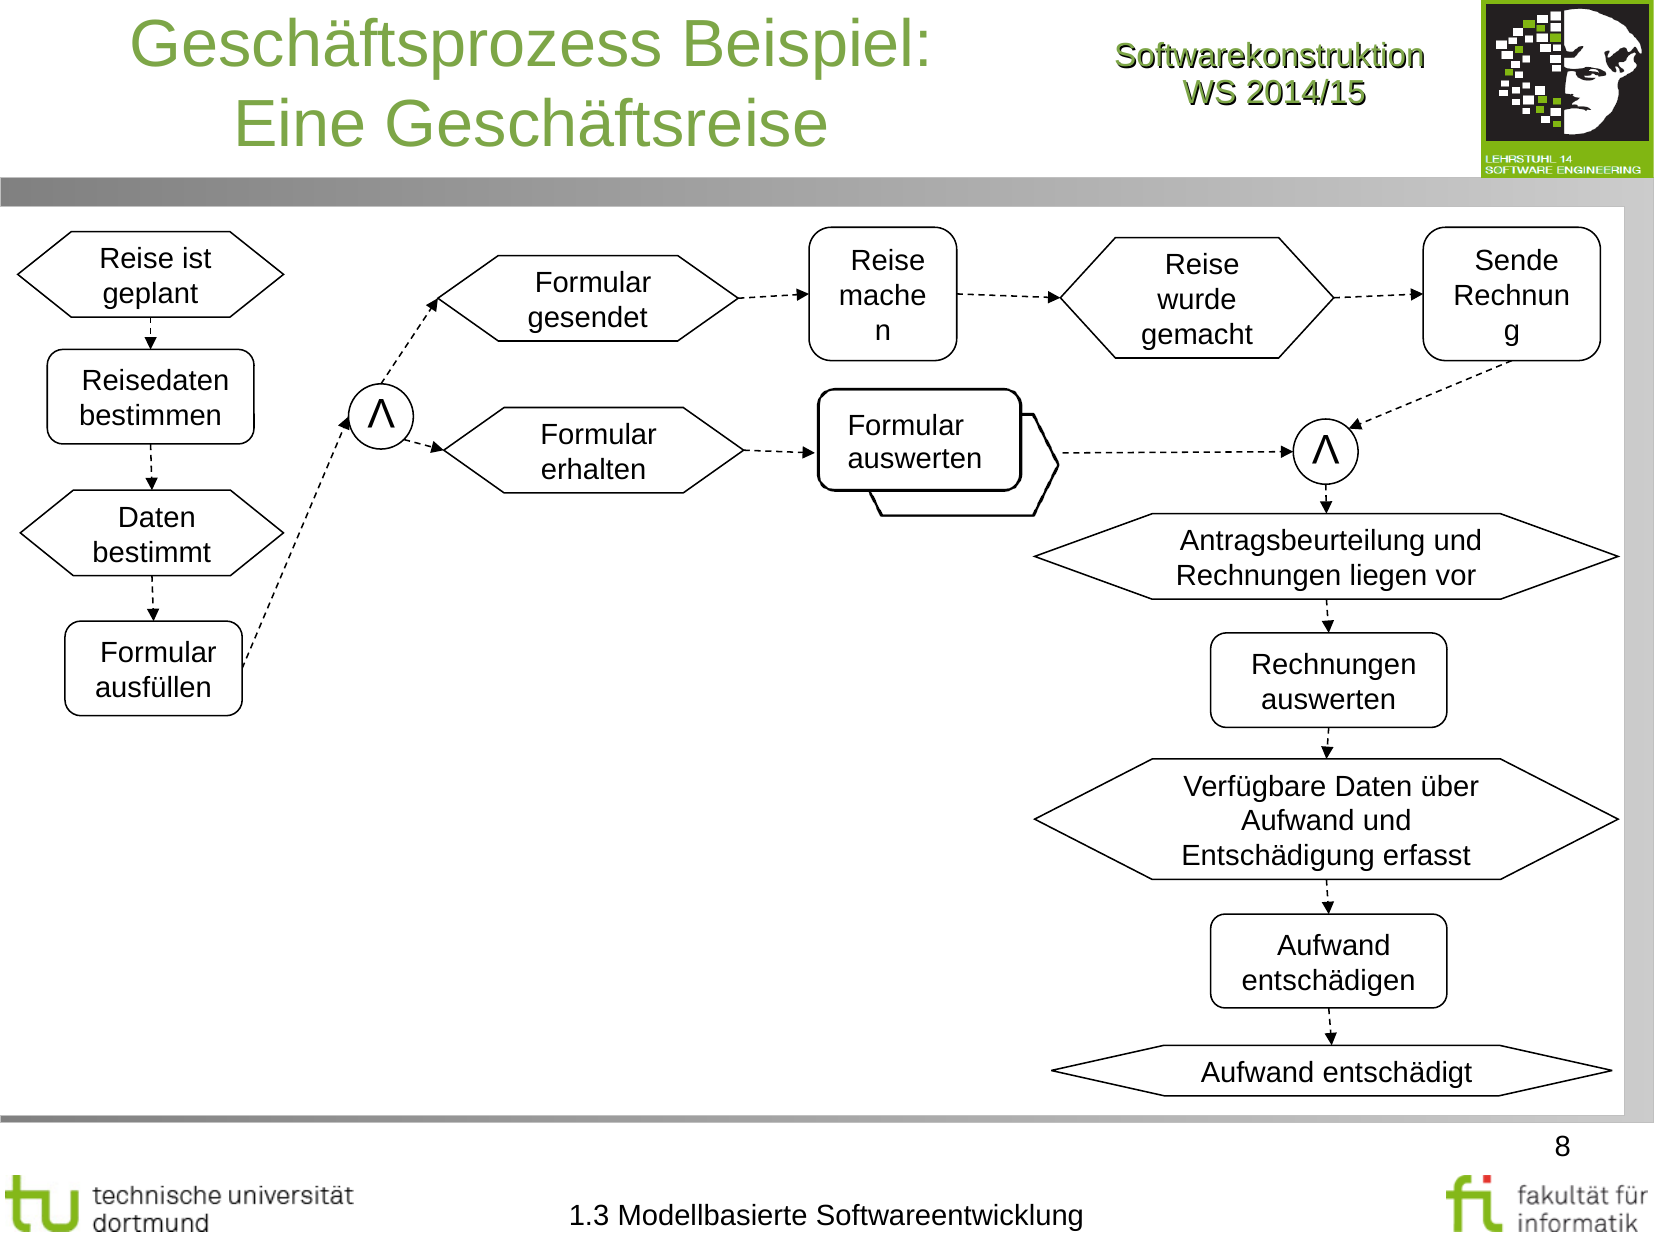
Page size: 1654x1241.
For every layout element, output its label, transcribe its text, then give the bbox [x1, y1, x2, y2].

text_box Aufwand entschädigen [1210, 914, 1447, 1008]
text_box Aufwand entschädigt [1051, 1045, 1613, 1096]
text_box Antragsbeurteilung und Rechnungen liegen vor [1034, 513, 1619, 600]
text_box Daten bestimmt [20, 490, 284, 576]
text_box Formular gesendet [438, 255, 738, 341]
text_box Formular ausfüllen [64, 621, 243, 716]
text_box V [348, 383, 414, 450]
text_box Sende Rechnung [1423, 227, 1601, 361]
picture [1481, 0, 1654, 178]
text_box Reise machen [809, 227, 957, 361]
picture [814, 383, 1063, 522]
text_box Formular erhalten [444, 407, 743, 493]
text_box Reisedaten bestimmen [47, 349, 254, 444]
text_box Reise ist geplant [17, 231, 284, 318]
picture [1446, 1175, 1648, 1232]
text_box Rechnungen auswerten [1210, 632, 1447, 728]
text_box Formular auswerten [832, 401, 1010, 482]
text_box Verfügbare Daten über Aufwand und Entschädigung erfasst [1034, 758, 1619, 880]
title Geschäftsprozess Beispiel: Eine Geschäftsreise [0, 0, 1064, 178]
text_box Reise wurde gemacht [1060, 237, 1333, 358]
picture [5, 1175, 354, 1232]
text_box V [1293, 418, 1359, 485]
